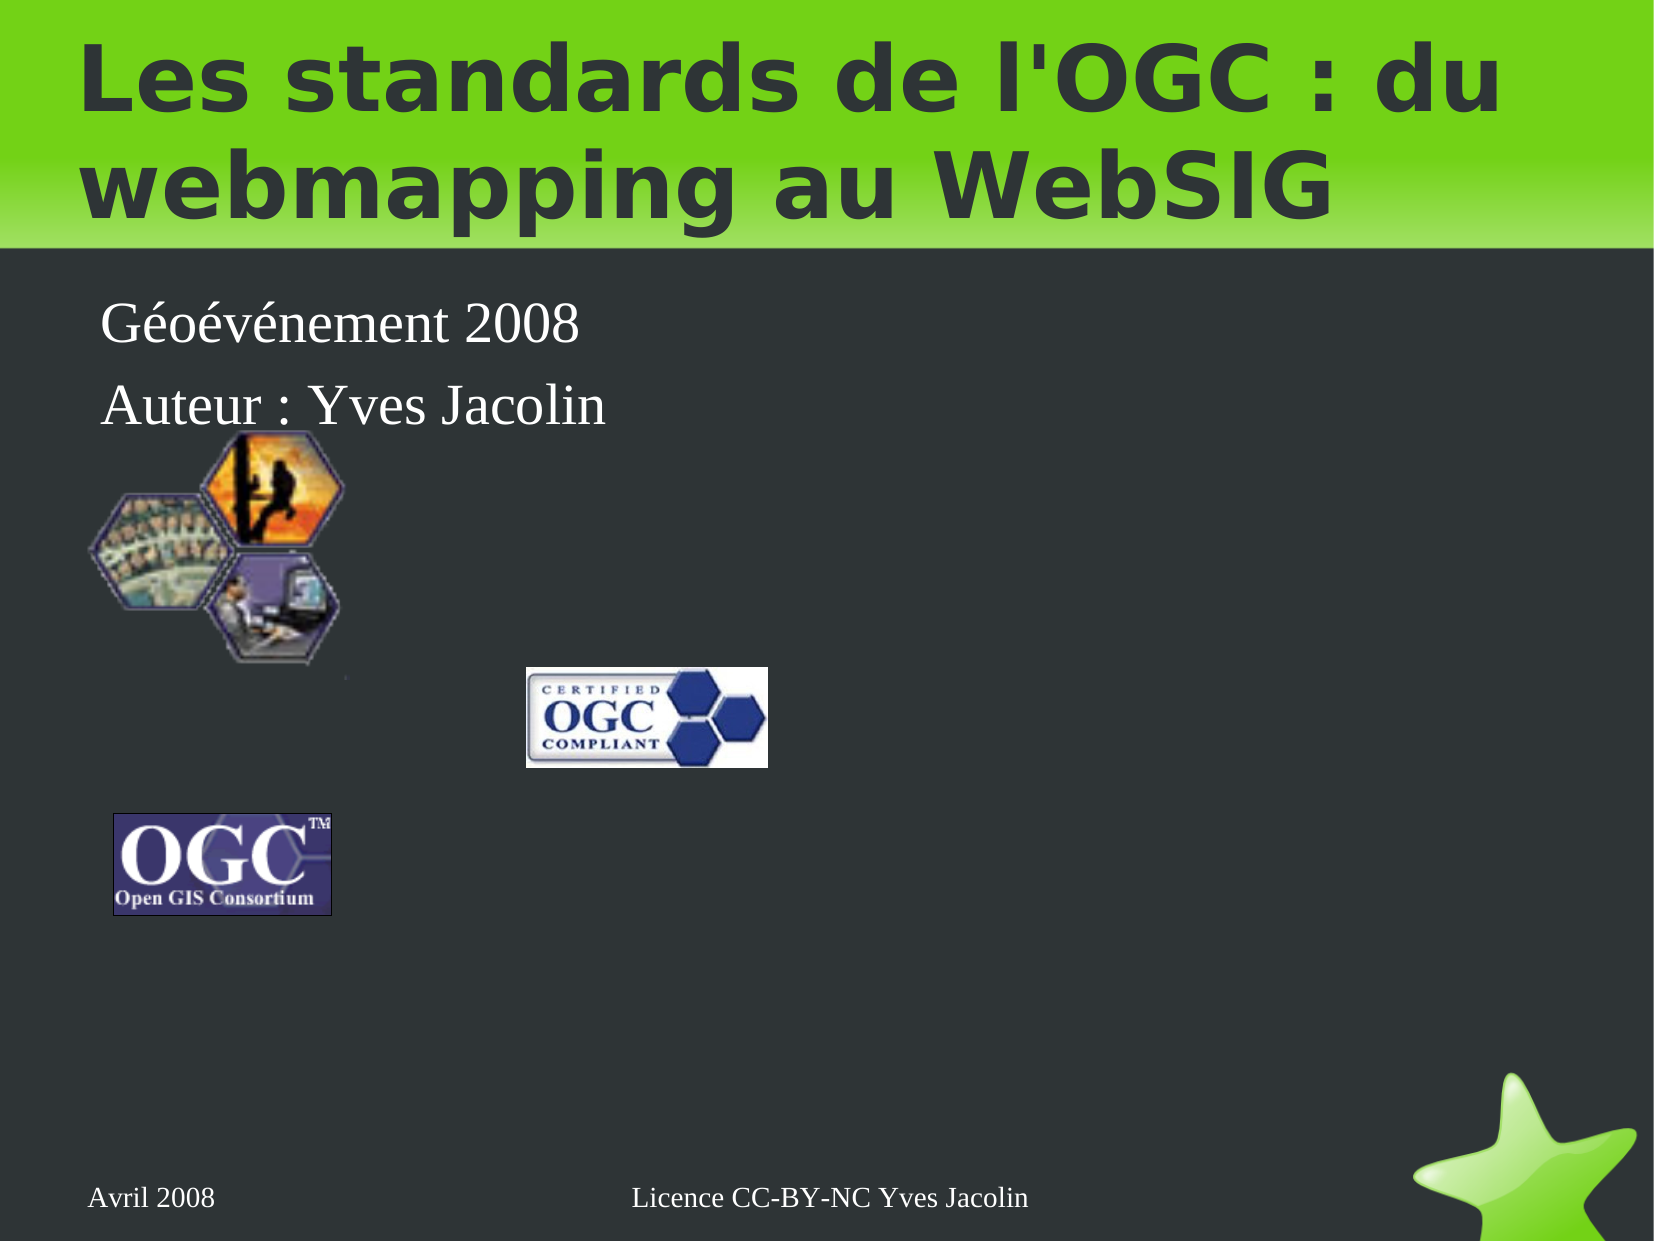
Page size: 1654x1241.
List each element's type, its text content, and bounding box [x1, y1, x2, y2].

picture [0, 0, 1654, 1241]
list Géoévénement 2008 Auteur : Yves Jacolin [845, 290, 1572, 1109]
title Les standards de l'OGC : du webmapping au WebSIG [76, 25, 1565, 240]
